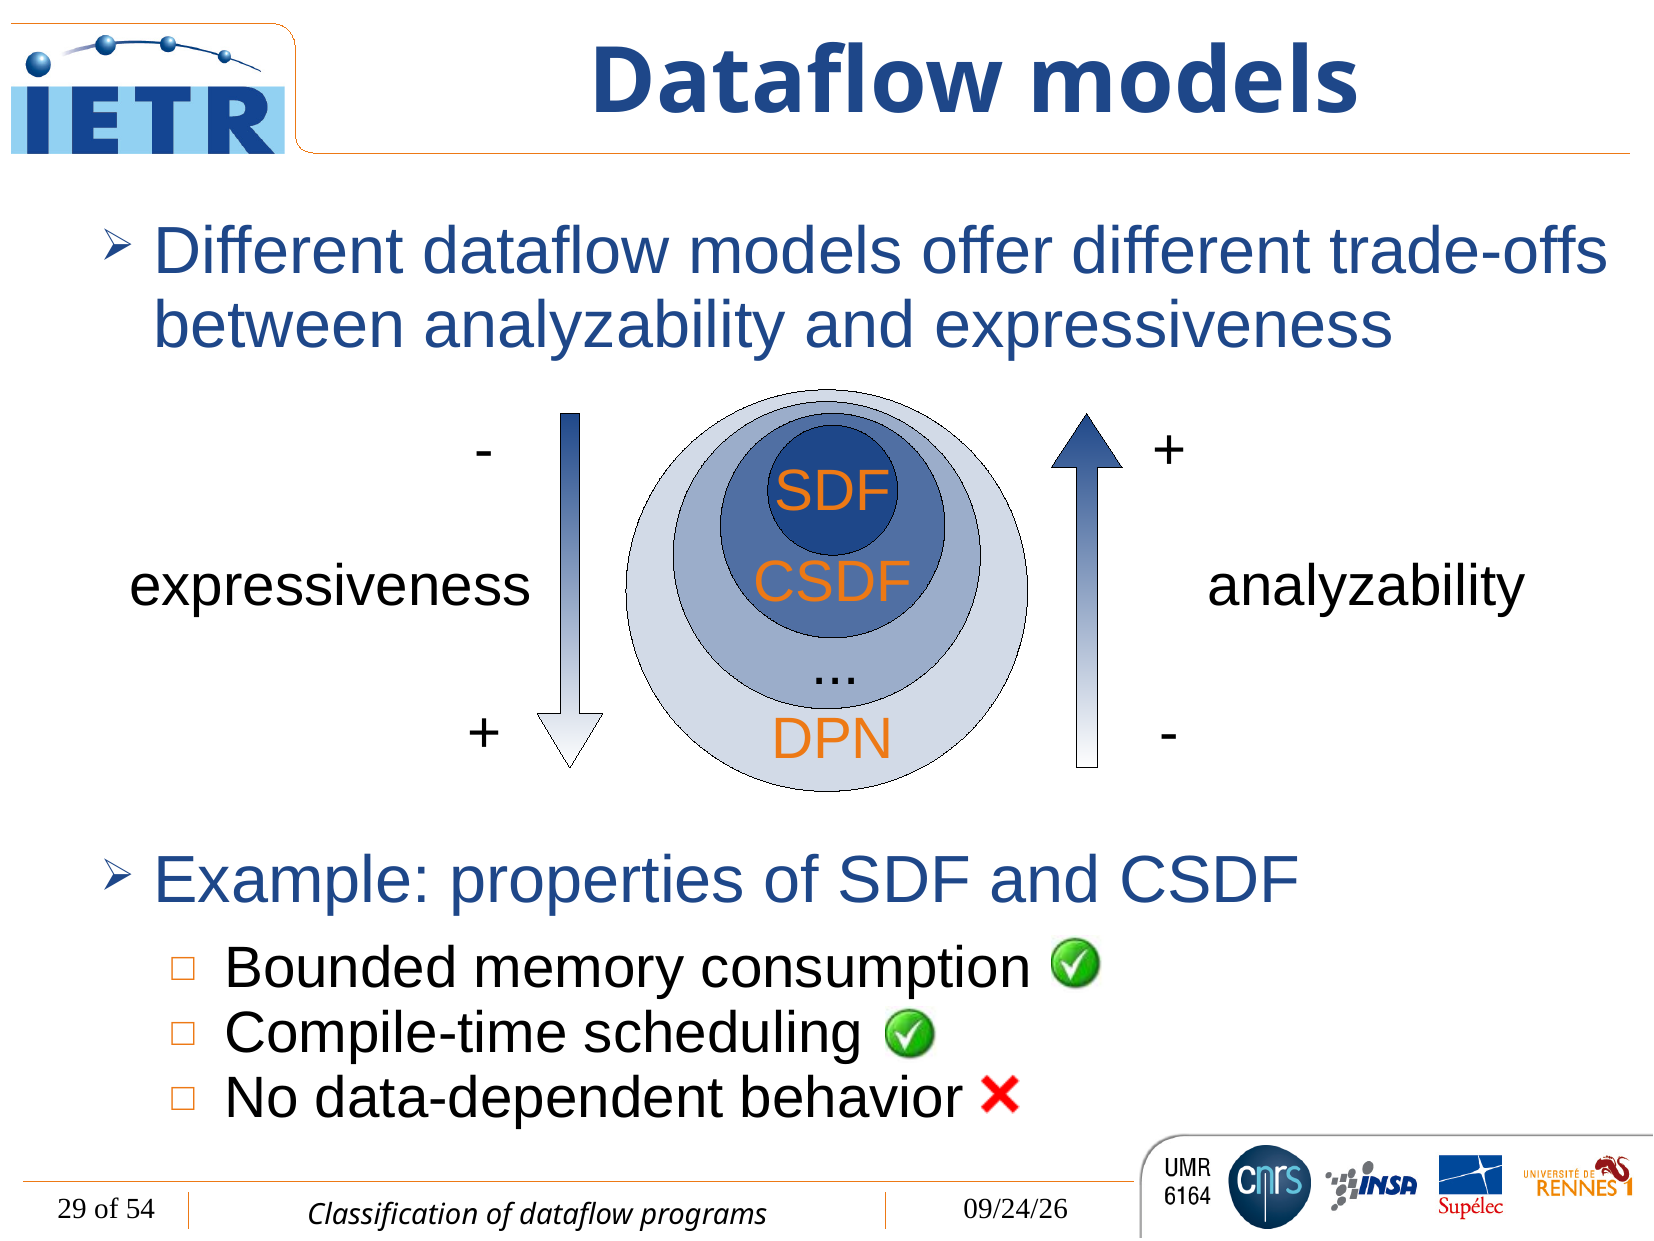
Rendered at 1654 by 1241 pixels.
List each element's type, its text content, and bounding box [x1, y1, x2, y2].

text_box expressiveness [118, 543, 544, 626]
picture [1139, 1133, 1653, 1238]
text_box DPN [744, 696, 922, 780]
text_box - [448, 413, 520, 485]
text_box ... [738, 625, 934, 703]
picture [980, 1074, 1020, 1114]
text_box [760, 780, 894, 792]
text_box [537, 413, 603, 768]
picture [885, 1006, 957, 1063]
text_box + [448, 696, 520, 768]
picture [11, 35, 285, 154]
text_box SDF [767, 425, 898, 548]
picture [1051, 935, 1122, 993]
text_box - [1133, 696, 1205, 768]
text_box + [1133, 413, 1205, 485]
text_box [625, 389, 1028, 774]
title Dataflow models [295, 0, 1654, 154]
text_box analyzability [1187, 543, 1548, 626]
list Different dataflow models offer different trade-offs between analyzability and expressiveness Example: properties of SDF and CSDF Bounded memory consumption Compile-time scheduling No data-dependent behavior [82, 212, 1619, 1170]
text_box CSDF [744, 548, 922, 603]
text_box [1051, 413, 1123, 768]
